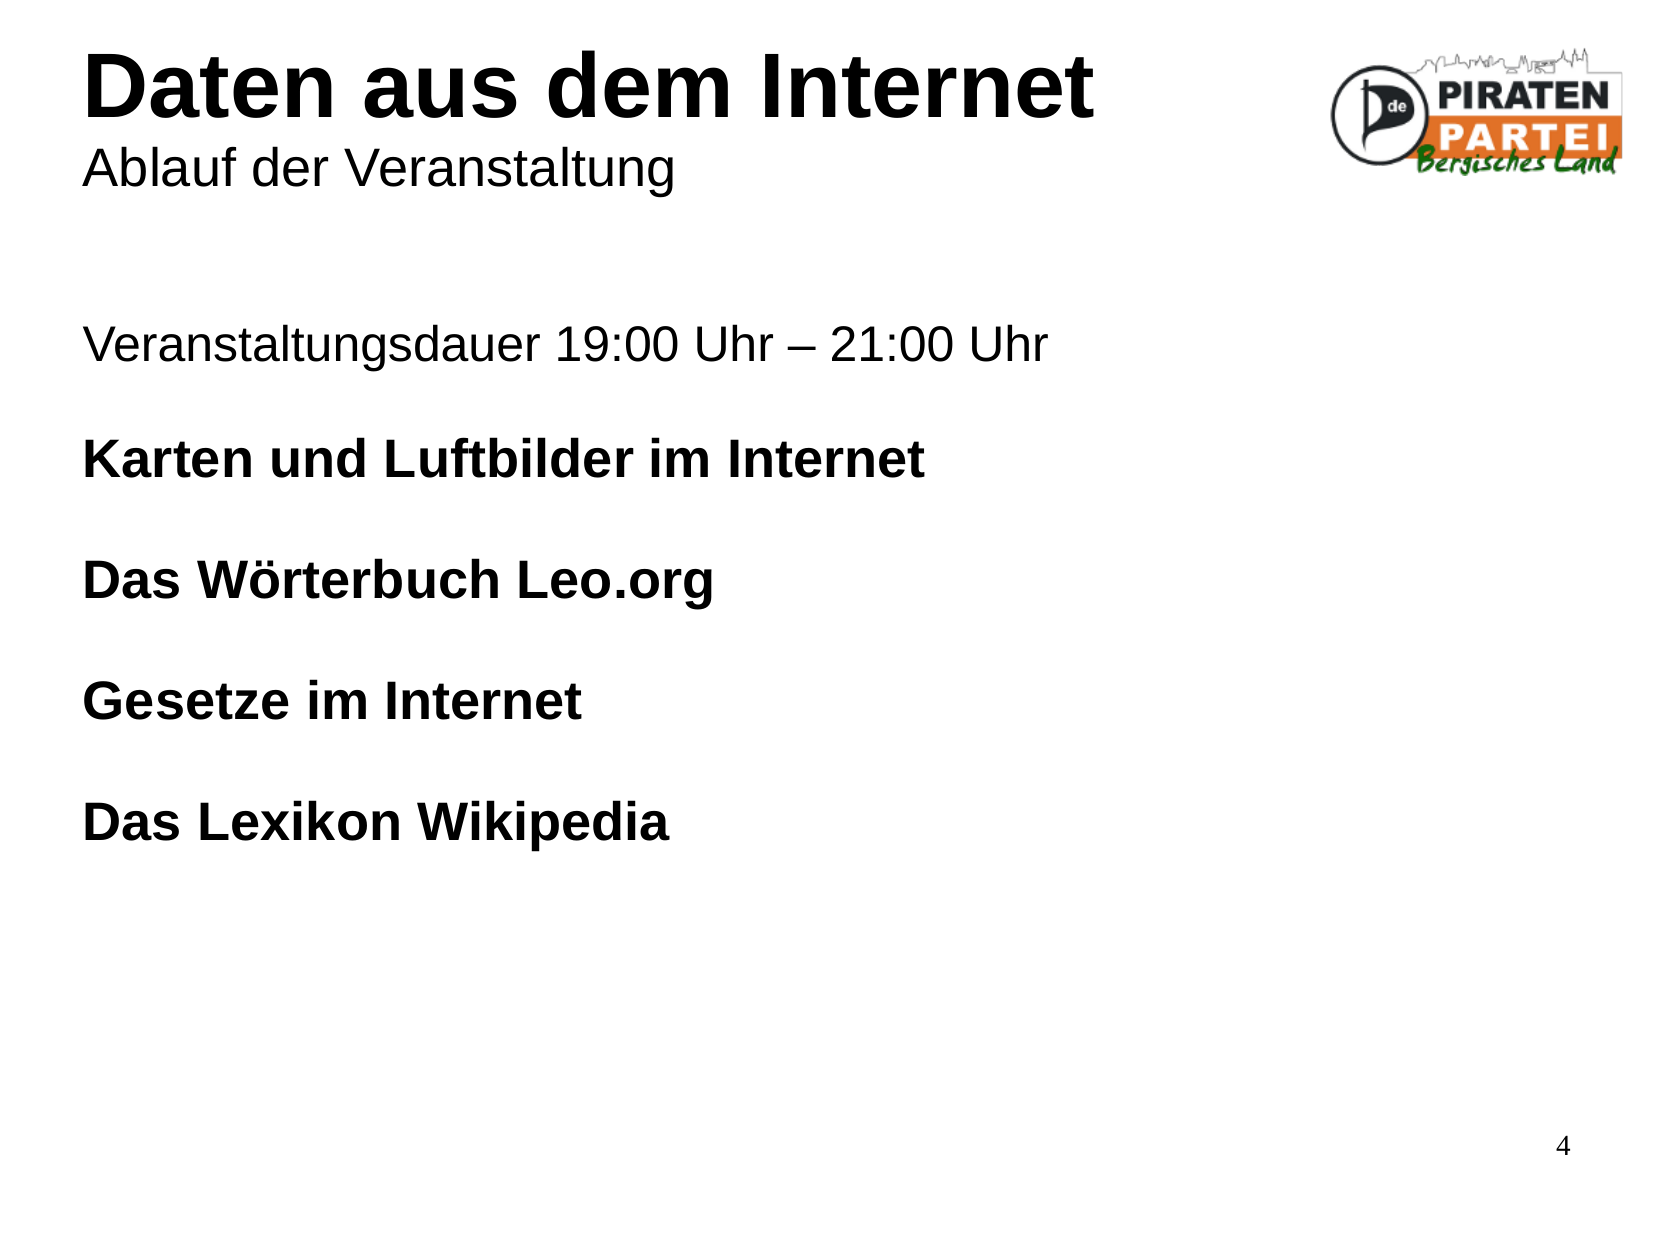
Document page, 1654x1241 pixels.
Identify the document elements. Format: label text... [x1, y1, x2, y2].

title Daten aus dem Internet Ablauf der Veranstaltung [82, 34, 1571, 198]
picture [1328, 47, 1625, 176]
subtitle Veranstaltungsdauer 19:00 Uhr – 21:00 Uhr Karten und Luftbilder im Internet Das Wörterbuch Leo.org Gesetze im Internet Das Lexikon Wikipedia [82, 206, 1571, 1102]
